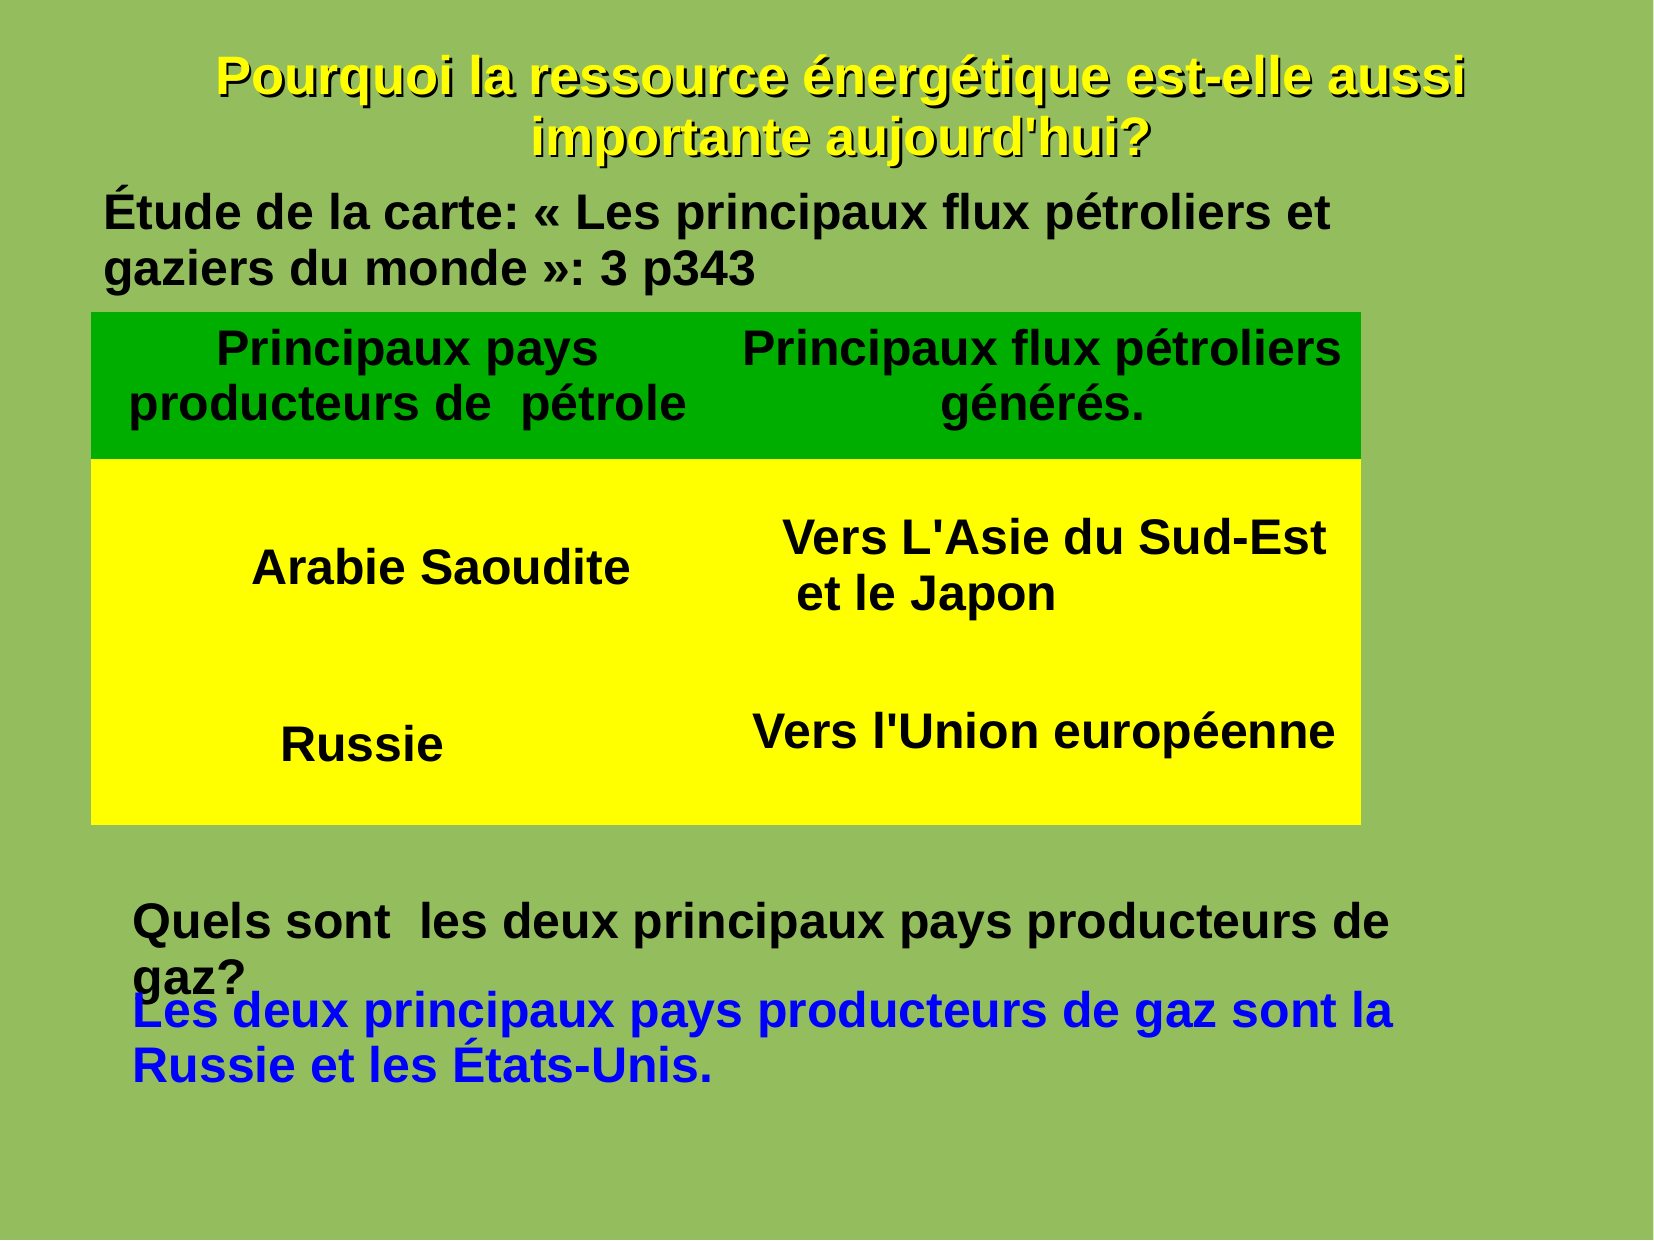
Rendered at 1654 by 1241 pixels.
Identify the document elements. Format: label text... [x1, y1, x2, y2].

table_cell [726, 654, 1361, 825]
text_box Arabie Saoudite [236, 531, 650, 688]
text_box Quels sont les deux principaux pays producteurs de gaz? [118, 885, 1506, 1015]
text_box Pourquoi la ressource énergétique est-elle aussi importante aujourd'hui? [59, 38, 1625, 178]
text_box Vers l'Union européenne [738, 695, 1352, 768]
text_box Étude de la carte: « Les principaux flux pétroliers et gaziers du monde »: 3 p343 [88, 177, 1477, 306]
table_cell [726, 459, 1361, 654]
table_cell [91, 459, 726, 654]
table_header Principaux flux pétroliers générés. [726, 312, 1361, 459]
table_header Principaux pays producteurs de pétrole [91, 312, 726, 459]
text_box Vers L'Asie du Sud-Est et le Japon [767, 501, 1343, 631]
text_box Les deux principaux pays producteurs de gaz sont la Russie et les États-Unis. [118, 974, 1447, 1104]
table_cell [91, 654, 726, 825]
text_box Russie [265, 708, 562, 781]
